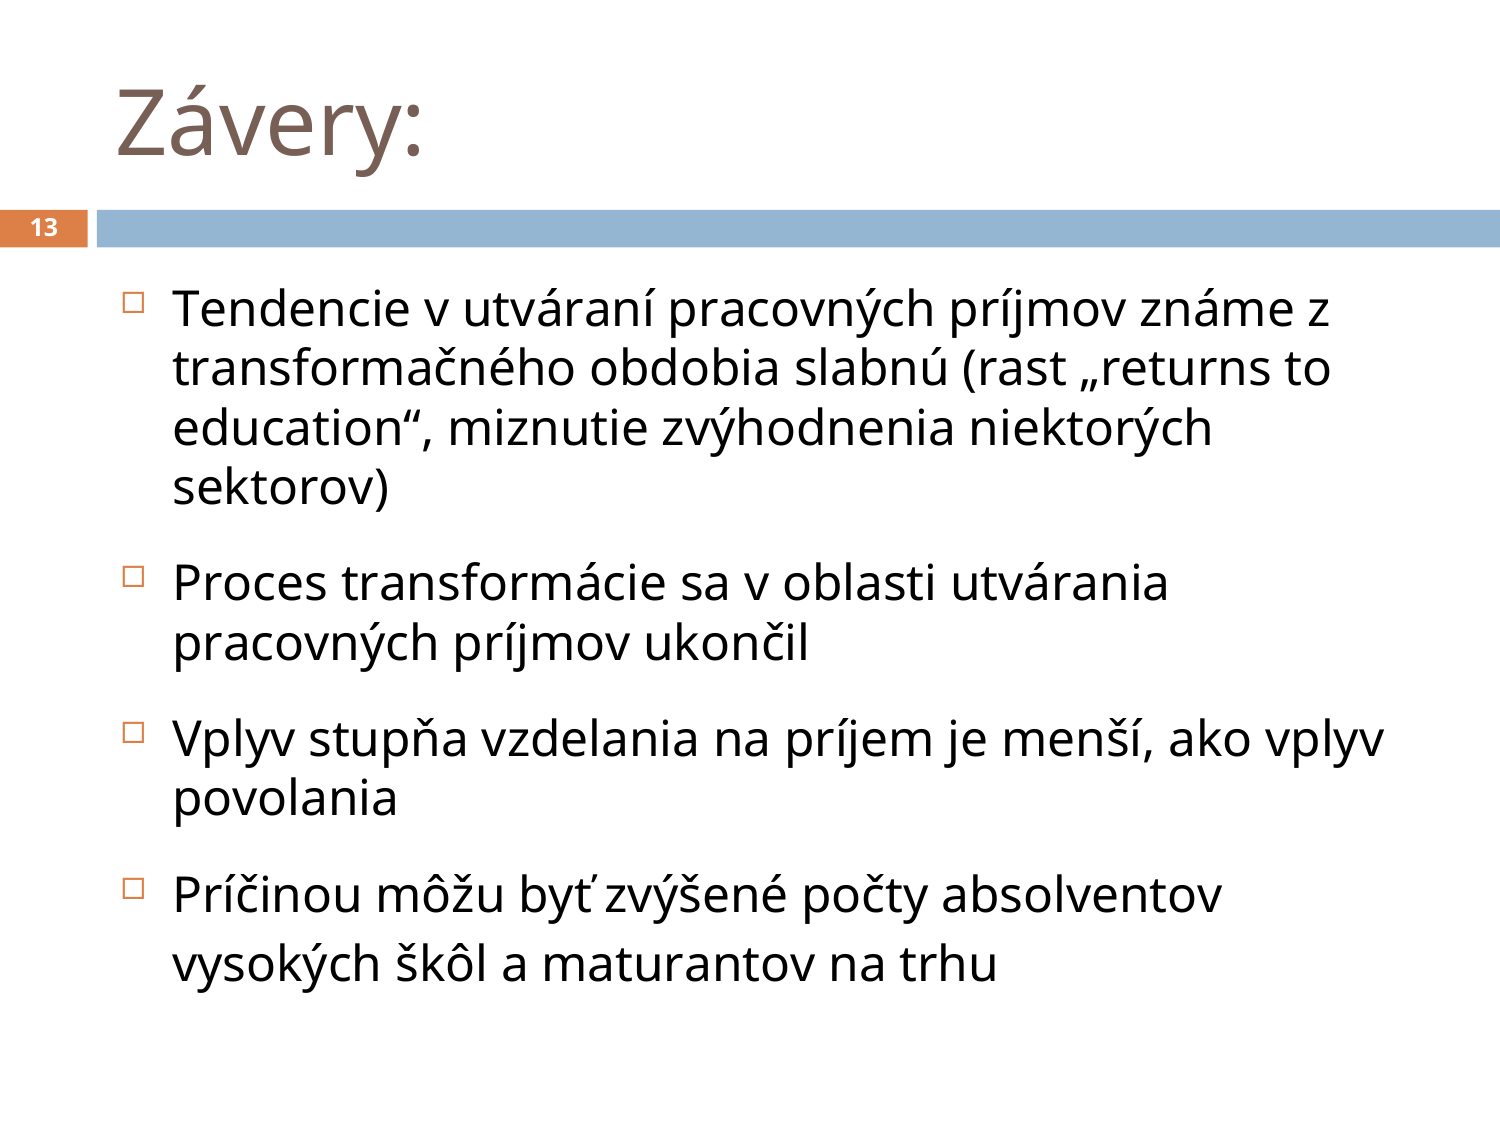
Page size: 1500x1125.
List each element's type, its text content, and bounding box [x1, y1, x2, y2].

text_box <number> [0, 208, 88, 249]
title Závery: [100, 37, 1438, 201]
list Tendencie v utváraní pracovných príjmov známe z transformačného obdobia slabnú (rast „returns to education“, miznutie zvýhodnenia niektorých sektorov) Proces transformácie sa v oblasti utvárania pracovných príjmov ukončil Vplyv stupňa vzdelania na príjem je menší, ako vplyv povolania Príčinou môžu byť zvýšené počty absolventov vysokých škôl a maturantov na trhu [105, 269, 1443, 1008]
